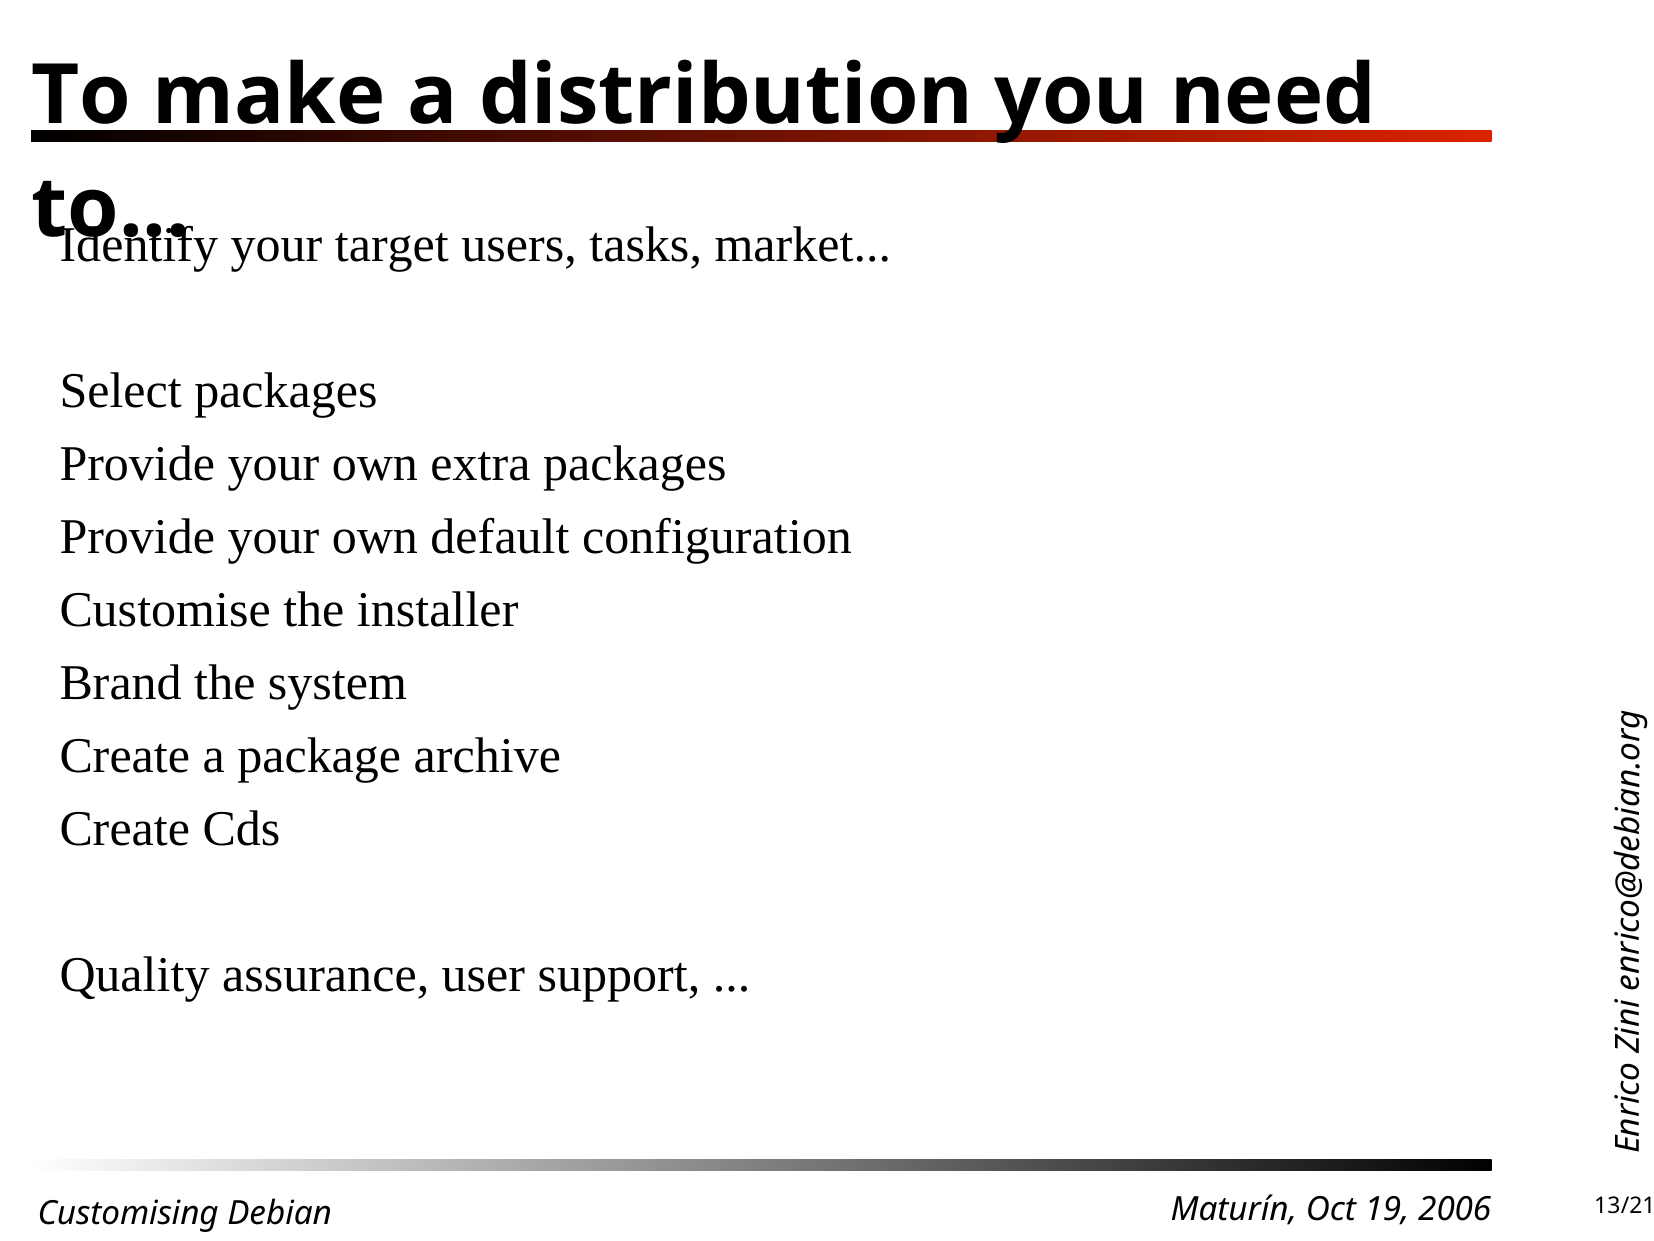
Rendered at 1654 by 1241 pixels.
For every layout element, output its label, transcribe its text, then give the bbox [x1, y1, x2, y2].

text_box To make a distribution you need to... [31, 34, 1495, 169]
text_box Identify your target users, tasks, market... Select packages Provide your own extra packages Provide your own default configuration Customise the installer Brand the system Create a package archive Create Cds Quality assurance, user support, ... [59, 216, 1495, 1035]
